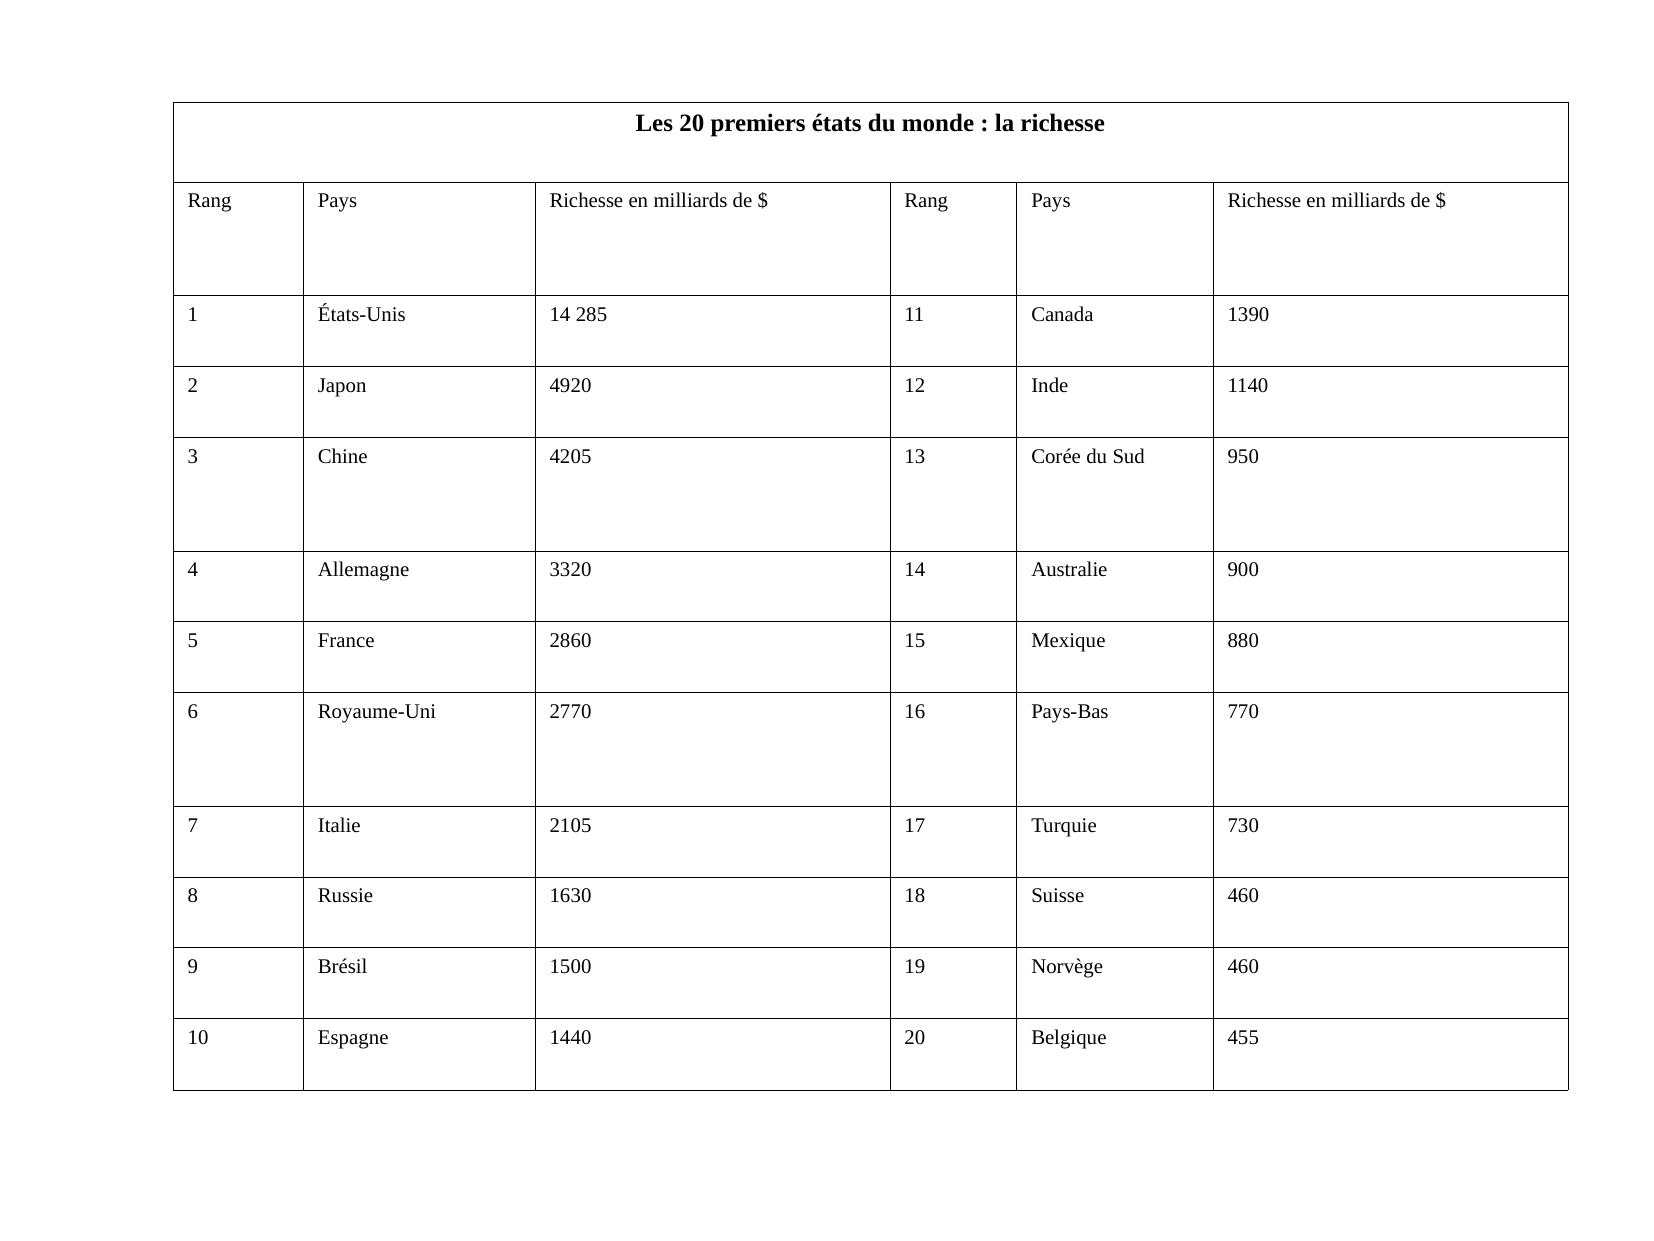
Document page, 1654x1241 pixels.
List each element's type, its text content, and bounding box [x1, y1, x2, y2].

table_cell Turquie [1017, 807, 1213, 877]
table_cell Royaume-Uni [304, 693, 535, 806]
table_cell Pays-Bas [1017, 693, 1213, 806]
table_cell 14 285 [536, 296, 890, 366]
table_cell Brésil [304, 948, 535, 1018]
table_cell 15 [891, 622, 1016, 692]
table_cell Rang [174, 183, 303, 295]
table_cell 17 [891, 807, 1016, 877]
table_cell 10 [174, 1019, 303, 1090]
table_cell Suisse [1017, 878, 1213, 947]
table_cell Rang [891, 183, 1016, 295]
table_cell États-Unis [304, 296, 535, 366]
table_cell 1 [174, 296, 303, 366]
table_cell 18 [891, 878, 1016, 947]
table_cell Richesse en milliards de $ [1214, 183, 1568, 295]
table_cell 2770 [536, 693, 890, 806]
table_header Les 20 premiers états du monde : la richesse [174, 103, 1568, 182]
table_cell Norvège [1017, 948, 1213, 1018]
table_cell 1140 [1214, 367, 1568, 437]
table_cell 14 [891, 552, 1016, 621]
table_cell 3320 [536, 552, 890, 621]
table_cell Pays [1017, 183, 1213, 295]
table_cell Corée du Sud [1017, 438, 1213, 551]
table_cell 1630 [536, 878, 890, 947]
table_cell 460 [1214, 878, 1568, 947]
table_cell 8 [174, 878, 303, 947]
table_cell 4920 [536, 367, 890, 437]
table_cell 900 [1214, 552, 1568, 621]
table_cell Russie [304, 878, 535, 947]
table_cell Belgique [1017, 1019, 1213, 1090]
table_cell 20 [891, 1019, 1016, 1090]
table_cell Espagne [304, 1019, 535, 1090]
table_cell 2860 [536, 622, 890, 692]
table_cell 16 [891, 693, 1016, 806]
table_cell 7 [174, 807, 303, 877]
table_cell 19 [891, 948, 1016, 1018]
table_cell Inde [1017, 367, 1213, 437]
table_cell 4205 [536, 438, 890, 551]
table_cell Canada [1017, 296, 1213, 366]
table_cell 1440 [536, 1019, 890, 1090]
table_cell 880 [1214, 622, 1568, 692]
table_cell Italie [304, 807, 535, 877]
table_cell 730 [1214, 807, 1568, 877]
table_cell 6 [174, 693, 303, 806]
table_cell Japon [304, 367, 535, 437]
table_cell France [304, 622, 535, 692]
table_cell 11 [891, 296, 1016, 366]
table_cell 9 [174, 948, 303, 1018]
table_cell Pays [304, 183, 535, 295]
table_cell 13 [891, 438, 1016, 551]
table_cell 2 [174, 367, 303, 437]
table_cell Australie [1017, 552, 1213, 621]
table_cell 950 [1214, 438, 1568, 551]
table_cell 770 [1214, 693, 1568, 806]
table_cell 2105 [536, 807, 890, 877]
table_cell Mexique [1017, 622, 1213, 692]
table_cell Allemagne [304, 552, 535, 621]
table_cell Chine [304, 438, 535, 551]
table_cell 460 [1214, 948, 1568, 1018]
table_cell 1500 [536, 948, 890, 1018]
table_cell 12 [891, 367, 1016, 437]
table_cell Richesse en milliards de $ [536, 183, 890, 295]
table_cell 5 [174, 622, 303, 692]
table_cell 1390 [1214, 296, 1568, 366]
table_cell 455 [1214, 1019, 1568, 1090]
table_cell 3 [174, 438, 303, 551]
table_cell 4 [174, 552, 303, 621]
